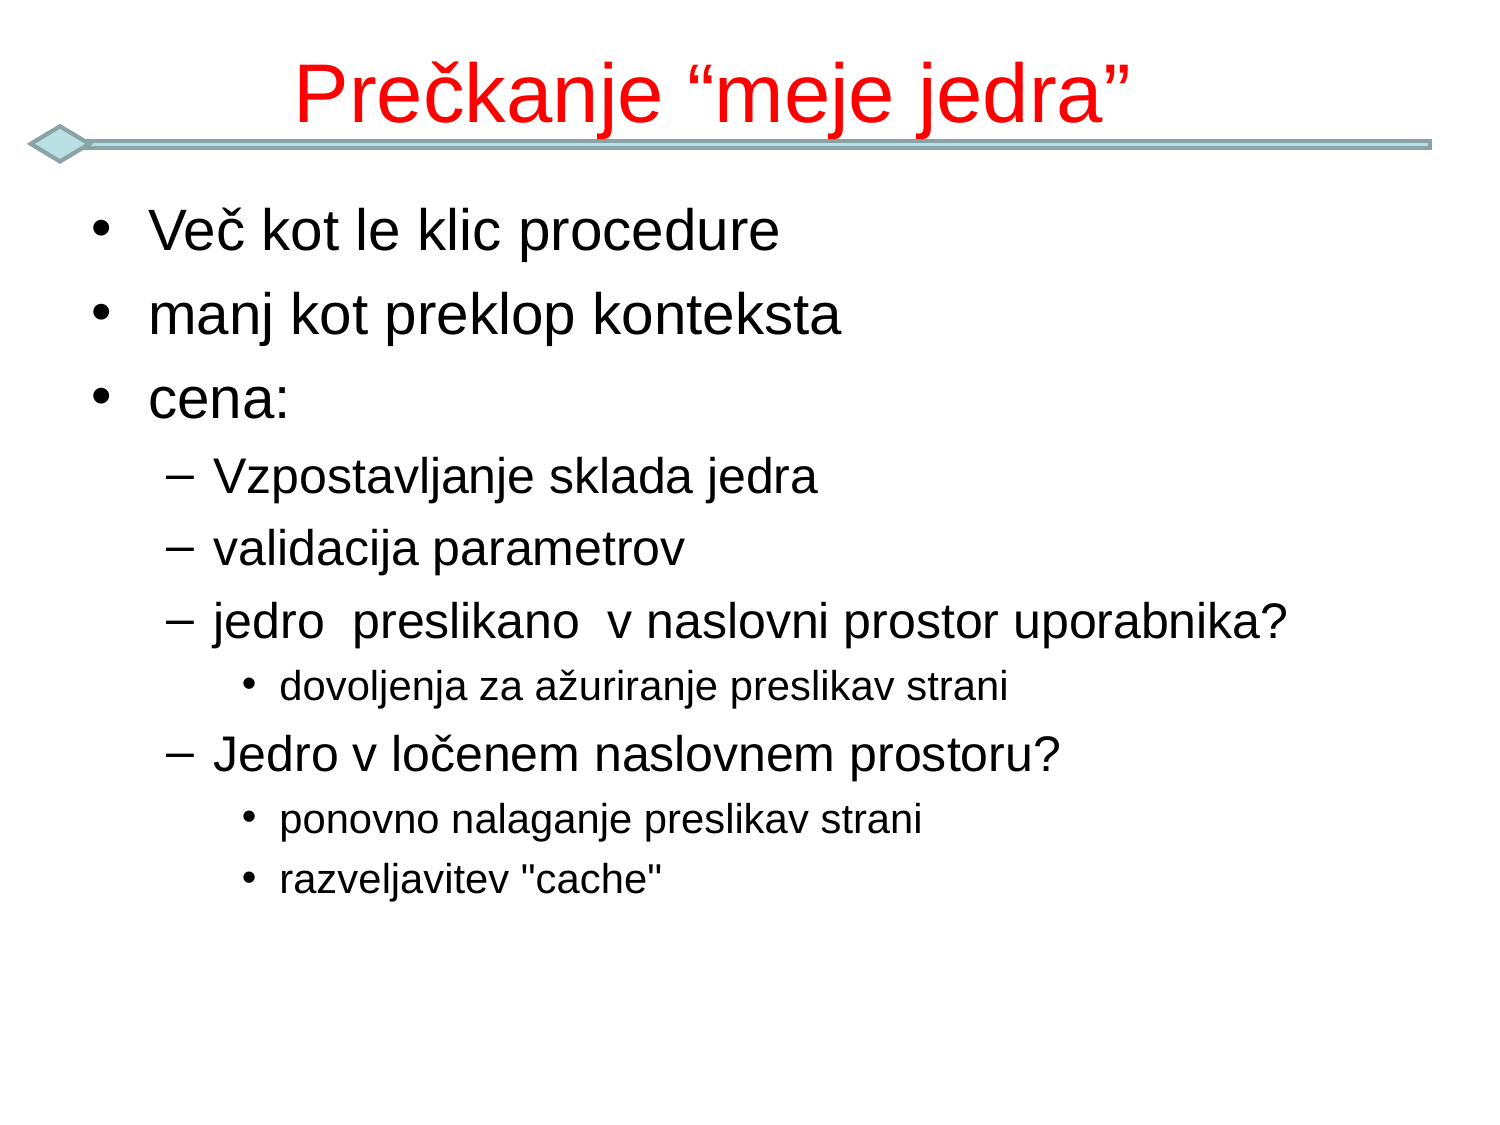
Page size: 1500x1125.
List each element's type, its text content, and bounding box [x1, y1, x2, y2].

list Več kot le klic procedure manj kot preklop konteksta cena: Vzpostavljanje sklada jedra validacija parametrov jedro preslikano v naslovni prostor uporabnika? dovoljenja za ažuriranje preslikav strani Jedro v ločenem naslovnem prostoru? ponovno nalaganje preslikav strani razveljavitev "cache" [76, 184, 1427, 928]
title Prečkanje “meje jedra” [0, 31, 1426, 147]
